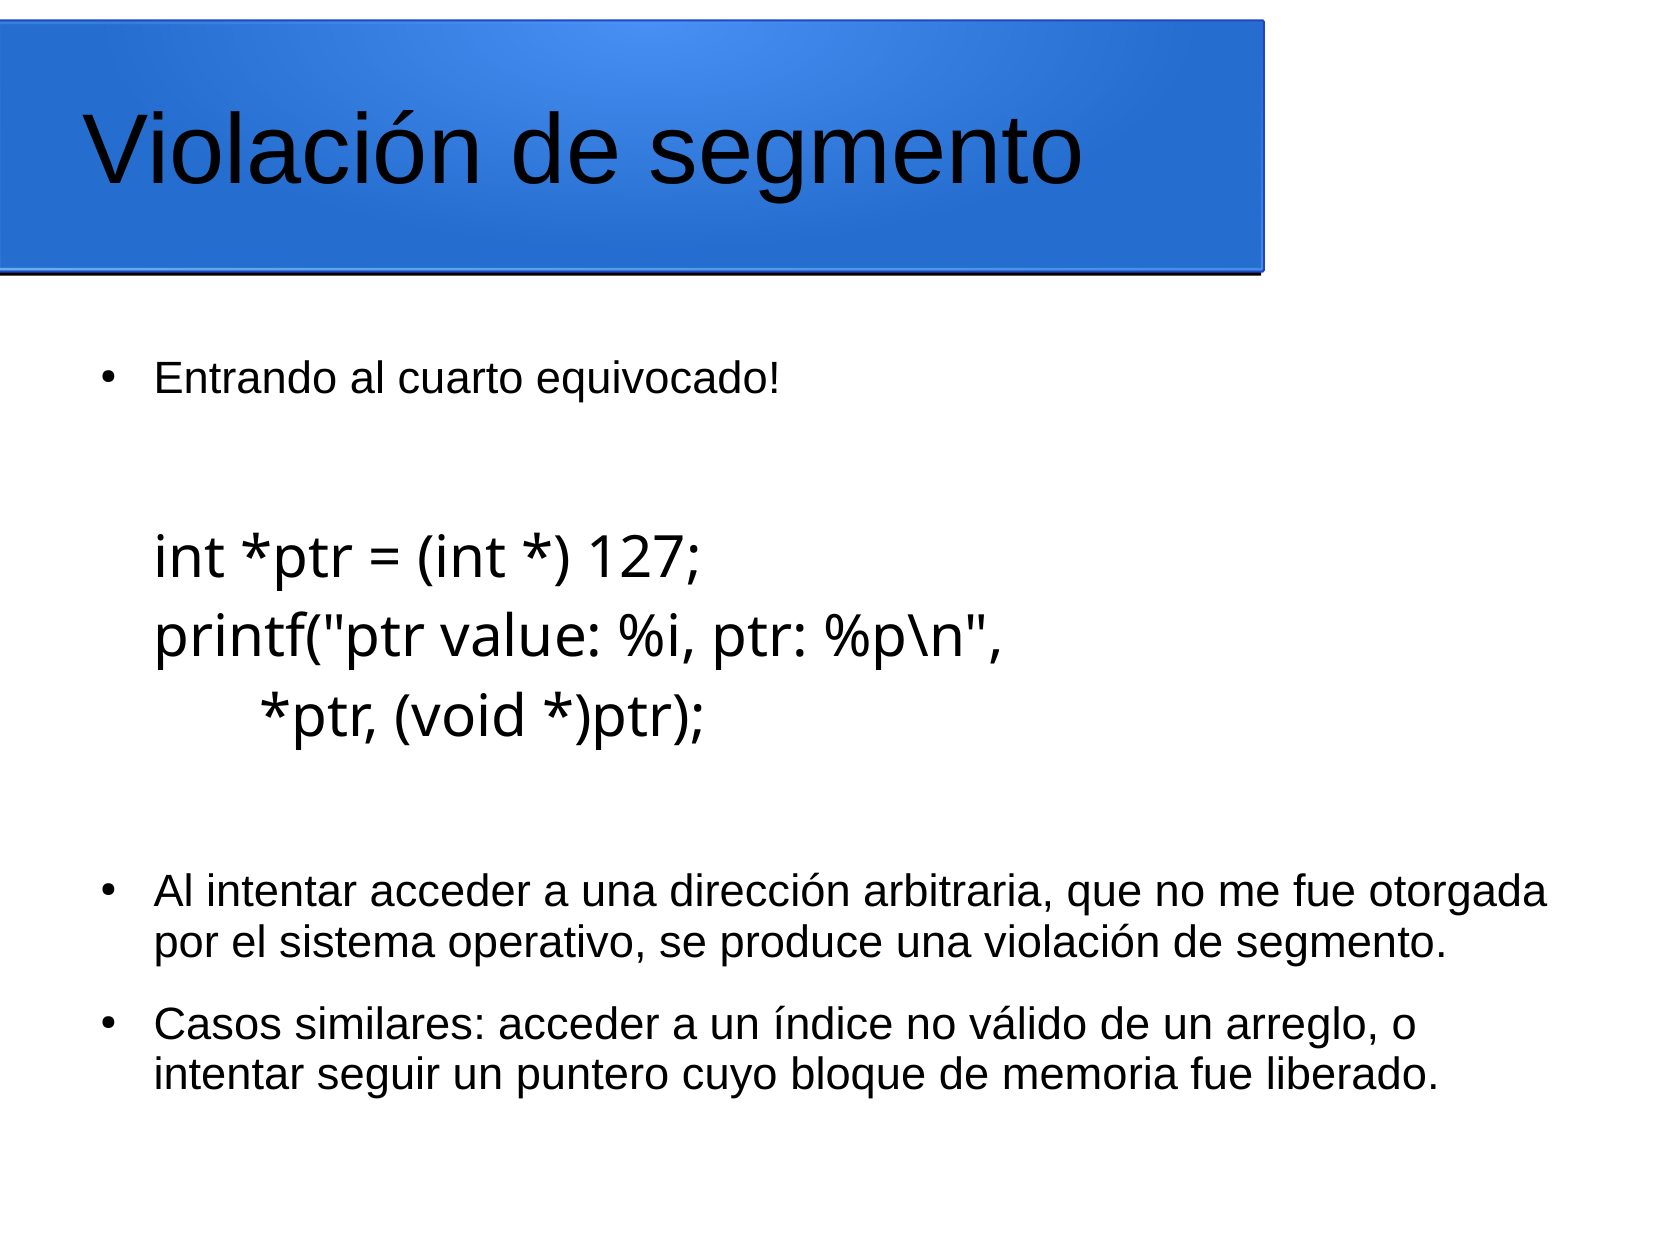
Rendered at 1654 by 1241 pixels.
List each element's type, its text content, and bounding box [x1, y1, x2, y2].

title Violación de segmento [82, 47, 1235, 252]
list Entrando al cuarto equivocado! int *ptr = (int *) 127; printf("ptr value: %i, ptr: %p\n", *ptr, (void *)ptr); Al intentar acceder a una dirección arbitraria, que no me fue otorgada por el sistema operativo, se produce una violación de segmento. Casos similares: acceder a un índice no válido de un arreglo, o intentar seguir un puntero cuyo bloque de memoria fue liberado. [82, 352, 1571, 1141]
